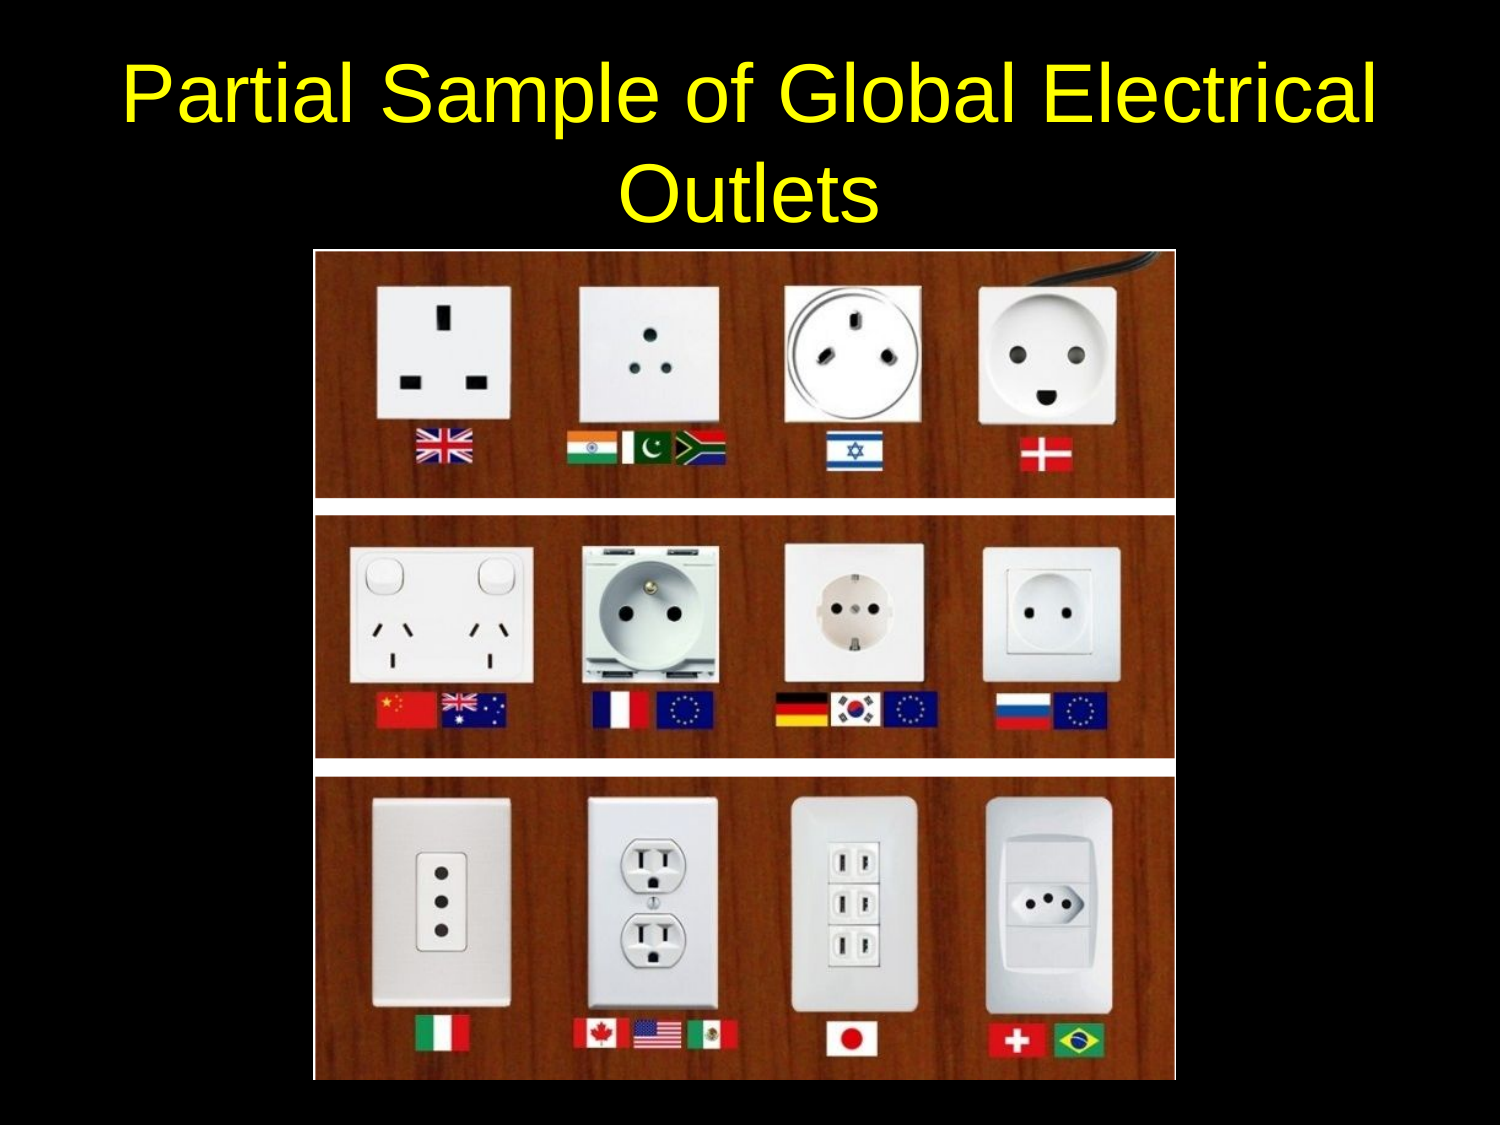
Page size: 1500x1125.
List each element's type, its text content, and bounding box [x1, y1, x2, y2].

title Partial Sample of Global Electrical Outlets [75, 31, 1426, 247]
picture [313, 249, 1176, 1080]
